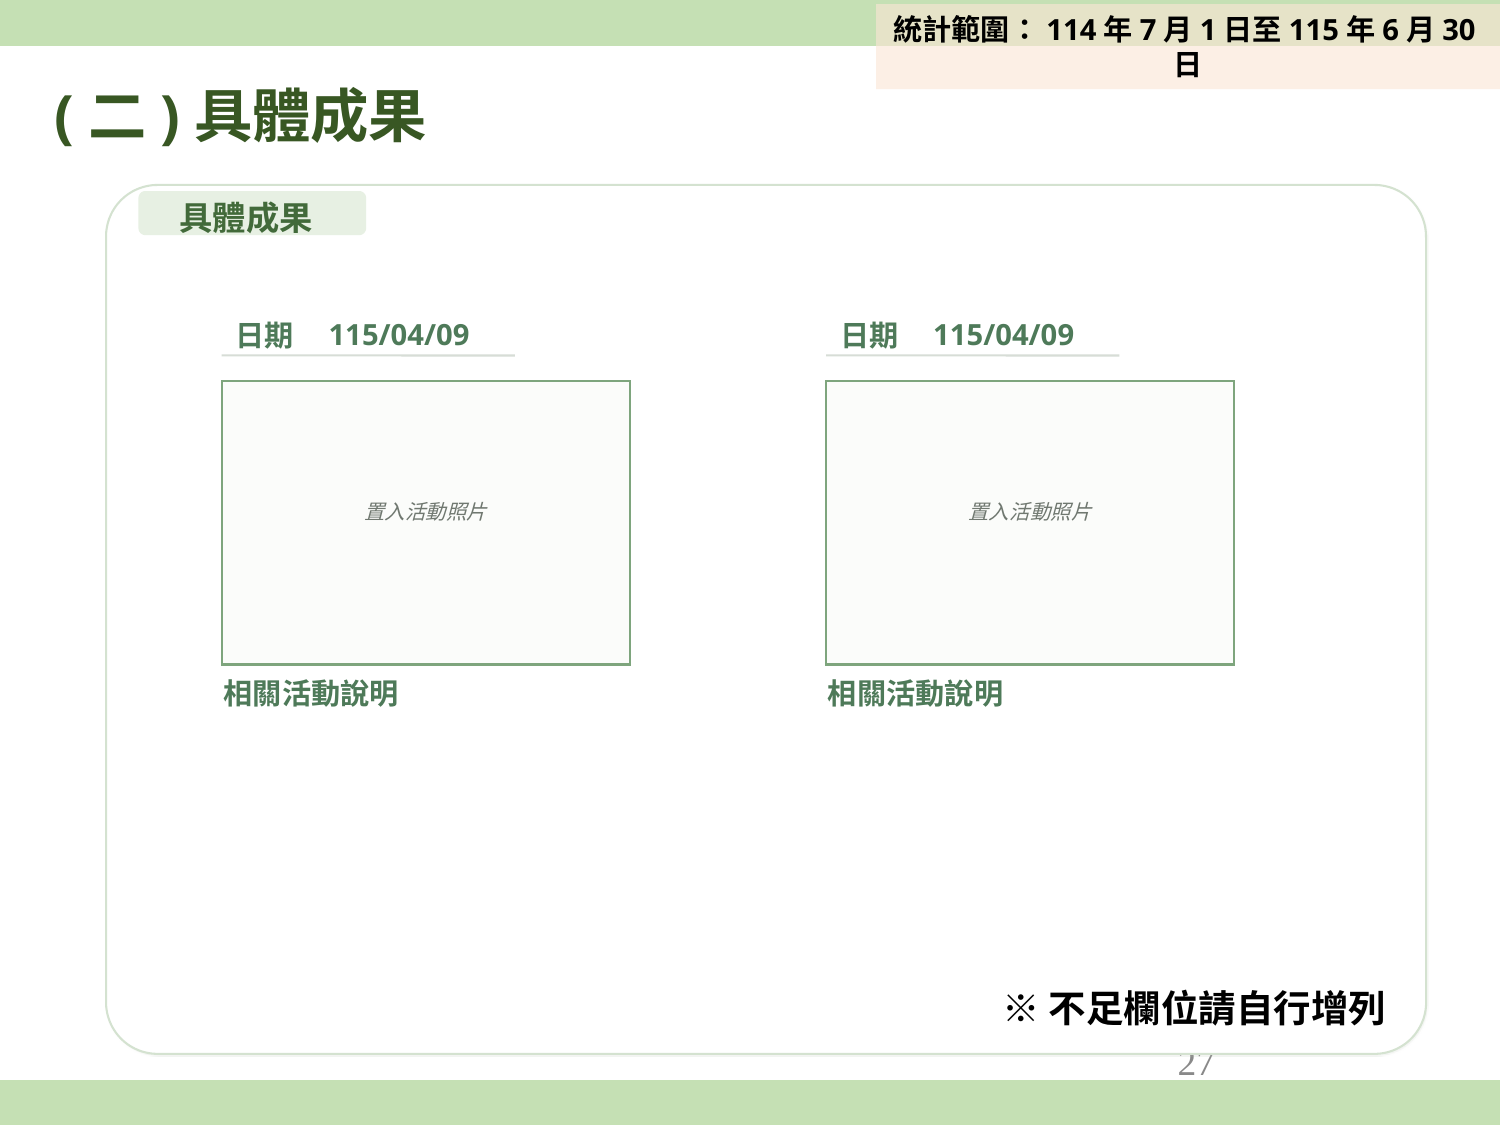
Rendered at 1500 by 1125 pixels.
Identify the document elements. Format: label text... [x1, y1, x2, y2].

text_box 相關活動說明 [205, 672, 417, 714]
text_box ※不足欄位請自行增列 [942, 980, 1427, 1038]
text_box 日期 [840, 313, 927, 354]
text_box (二)具體成果 [39, 71, 442, 156]
text_box 日期 [235, 313, 322, 354]
text_box 置入活動照片 [907, 499, 1153, 523]
text_box 115/04/09 [933, 312, 1111, 355]
text_box 置入活動照片 [302, 499, 549, 523]
text_box 115/04/09 [329, 312, 507, 355]
text_box 具體成果 [134, 197, 359, 227]
text_box 具體成果 [254, 211, 266, 227]
text_box [106, 184, 1500, 1091]
text_box 相關活動說明 [810, 672, 1022, 714]
